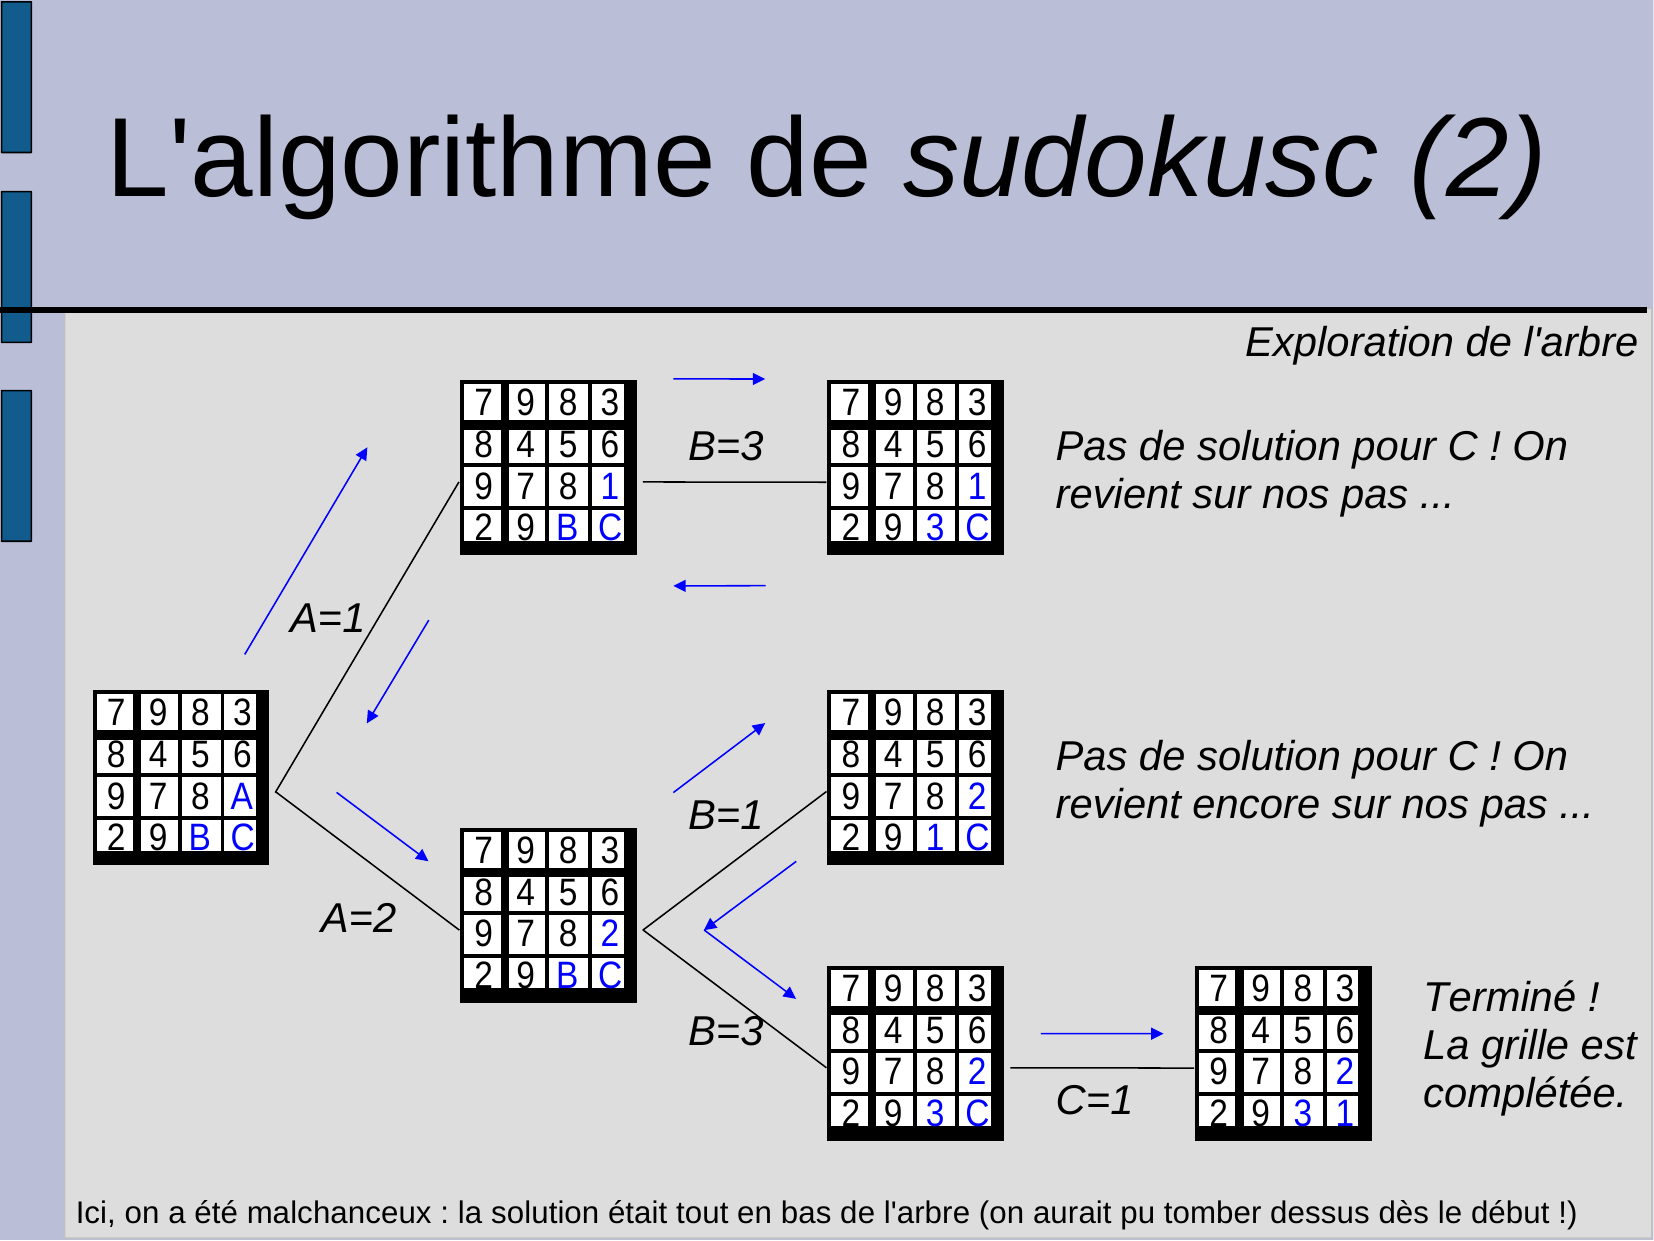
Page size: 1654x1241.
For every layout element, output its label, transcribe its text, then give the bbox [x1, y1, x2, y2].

text_box Pas de solution pour C ! On revient sur nos pas ... [1040, 413, 1623, 525]
chart [1194, 964, 1378, 1172]
text_box B=1 [673, 782, 684, 791]
chart [826, 378, 1011, 586]
chart [459, 378, 644, 586]
text_box Pas de solution pour C ! On revient encore sur nos pas ... [1040, 723, 1623, 835]
text_box A=1 [275, 585, 284, 600]
text_box Terminé ! La grille est complétée. [1408, 964, 1654, 1125]
text_box B=1 [673, 782, 827, 847]
text_box B=3 [673, 998, 827, 1062]
text_box Exploration de l'arbre [61, 309, 1654, 373]
text_box B=3 [673, 413, 827, 477]
chart [91, 688, 276, 896]
chart [826, 688, 1011, 896]
chart [826, 964, 1011, 1172]
text_box A=2 [306, 885, 460, 950]
text_box L'algorithme de sudokusc (2) [0, 82, 1654, 228]
text_box A=1 [413, 623, 429, 649]
text_box C=1 [1040, 1067, 1195, 1131]
text_box Ici, on a été malchanceux : la solution était tout en bas de l'arbre (on aurait pu tomber dessus dès le début !) [61, 1187, 1623, 1238]
chart [459, 826, 644, 1034]
text_box A=1 [275, 585, 429, 649]
